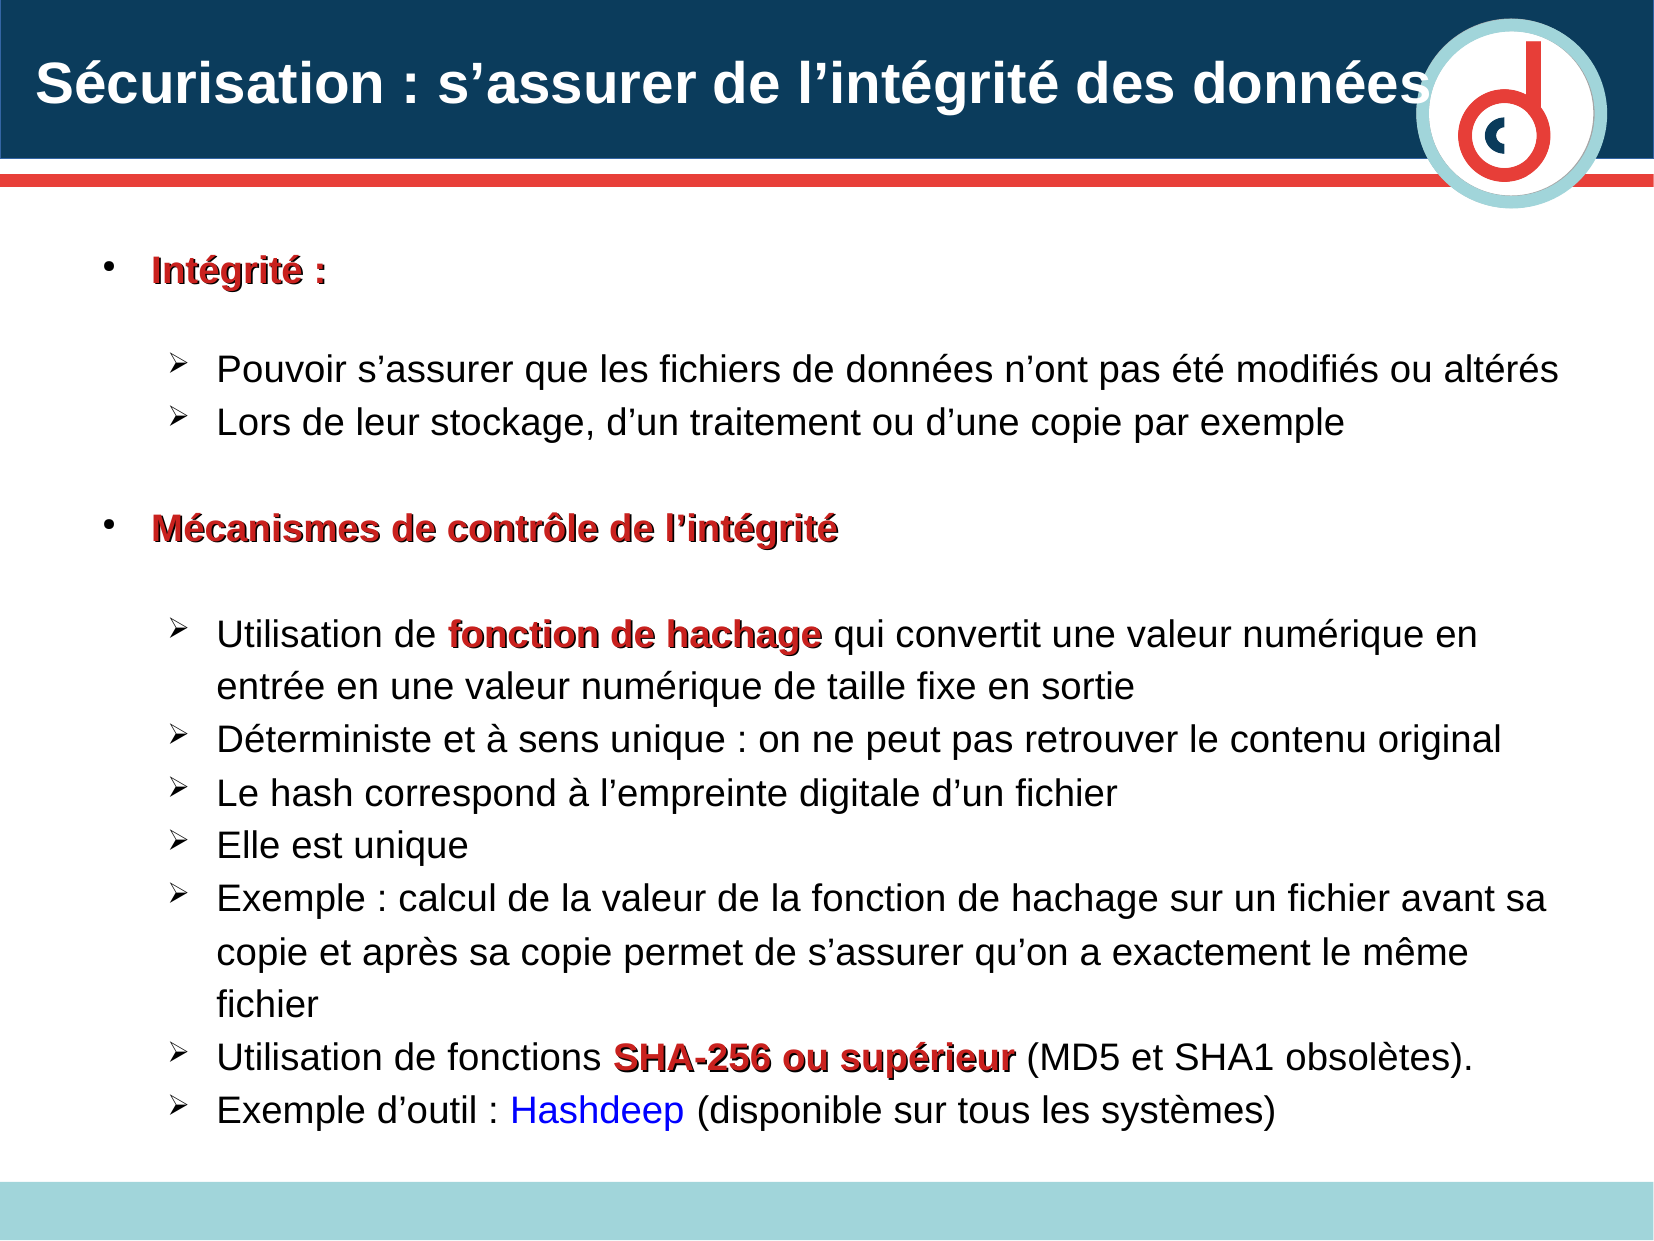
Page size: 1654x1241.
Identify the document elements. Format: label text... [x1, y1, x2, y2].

title Sécurisation : s’assurer de l’intégrité des données [35, 11, 1506, 159]
text_box Intégrité : Pouvoir s’assurer que les fichiers de données n’ont pas été modifiés ou altérés Lors de leur stockage, d’un traitement ou d’une copie par exemple Mécanismes de contrôle de l’intégrité Utilisation de fonction de hachage qui convertit une valeur numérique en entrée en une valeur numérique de taille fixe en sortie Déterministe et à sens unique : on ne peut pas retrouver le contenu original Le hash correspond à l’empreinte digitale d’un fichier Elle est unique Exemple : calcul de la valeur de la fonction de hachage sur un fichier avant sa copie et après sa copie permet de s’assurer qu’on a exactement le même fichier Utilisation de fonctions SHA-256 ou supérieur (MD5 et SHA1 obsolètes). Exemple d’outil : Hashdeep (disponible sur tous les systèmes) [71, 230, 1595, 1141]
